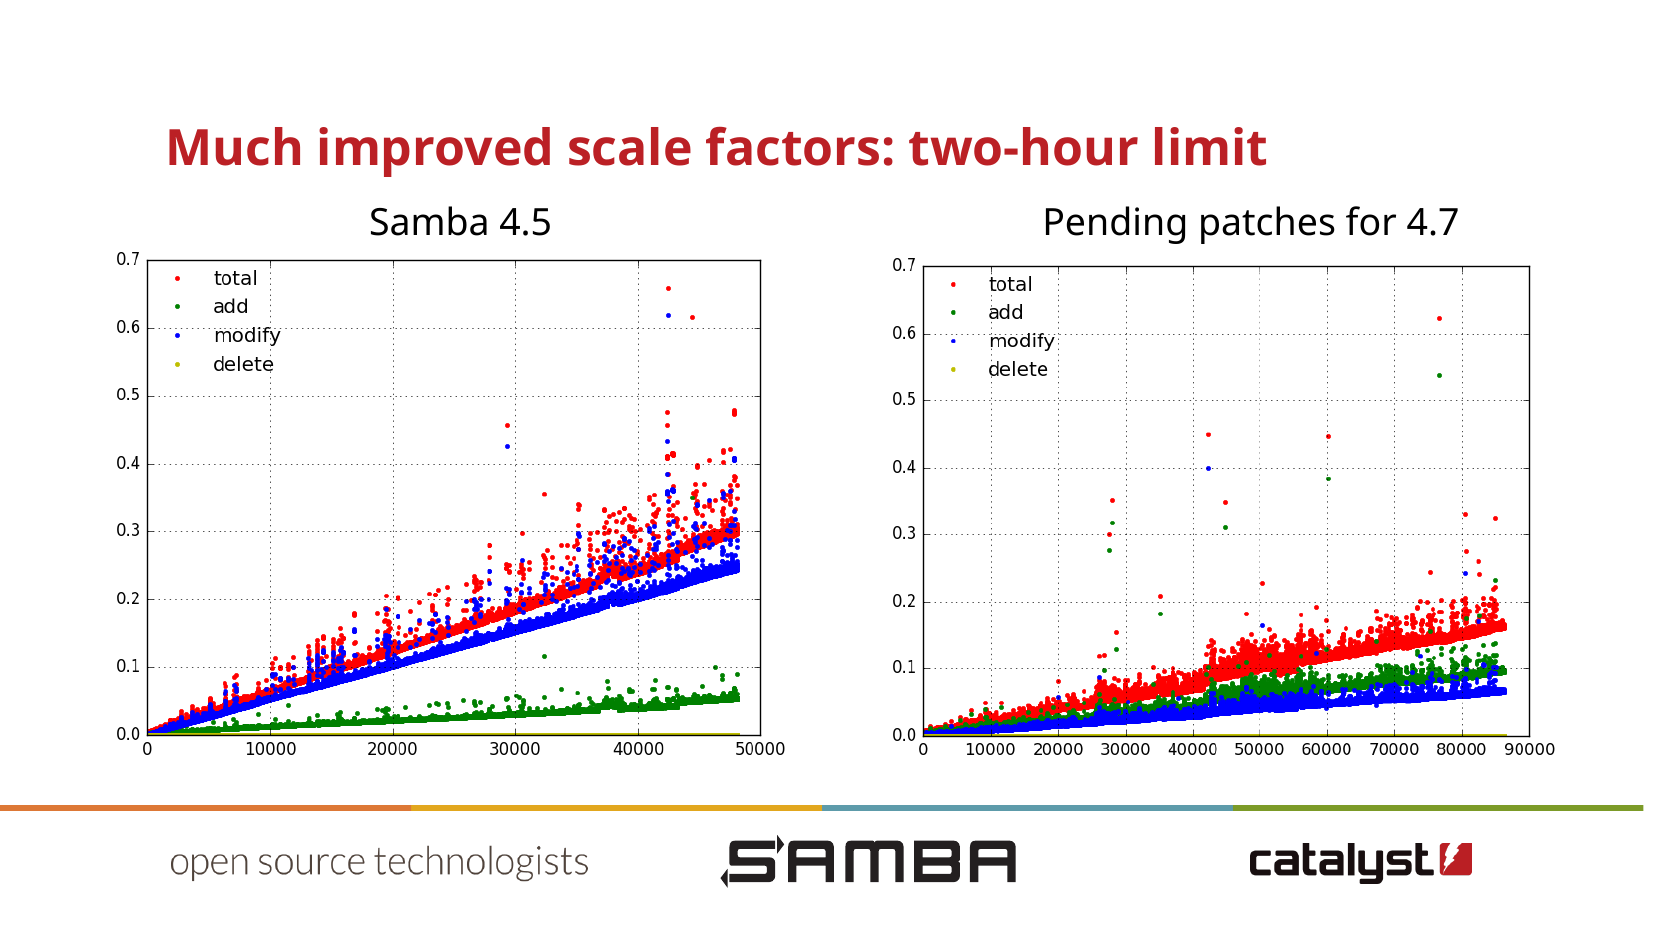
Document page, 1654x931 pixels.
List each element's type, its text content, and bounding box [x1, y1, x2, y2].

picture [48, 200, 1607, 794]
text_box Samba 4.5 [354, 188, 555, 249]
text_box Pending patches for 4.7 [1027, 188, 1445, 249]
picture [0, 805, 1644, 884]
picture [1445, 211, 1454, 230]
title Much improved scale factors: two-hour limit [165, 68, 1489, 207]
